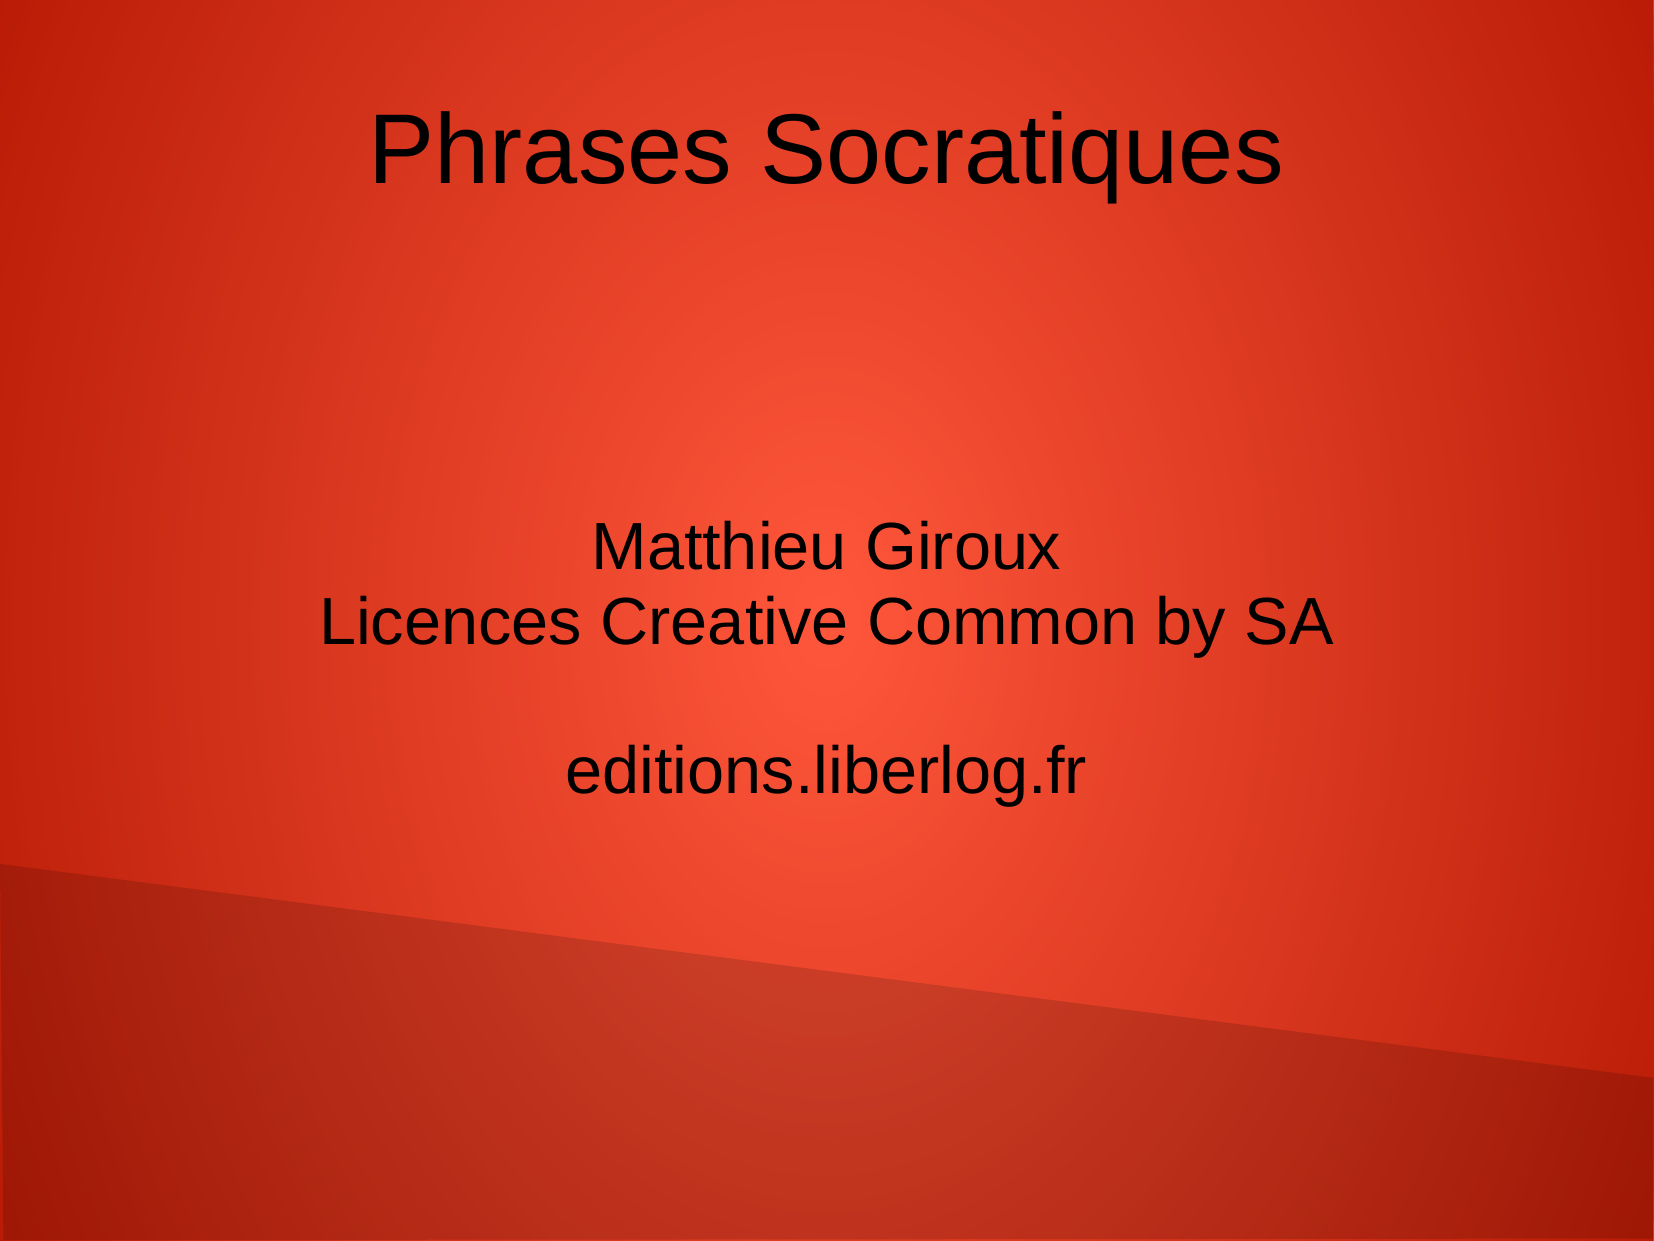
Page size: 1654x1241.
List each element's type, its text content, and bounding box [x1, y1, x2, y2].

subtitle Matthieu Giroux Licences Creative Common by SA editions.liberlog.fr [82, 299, 1571, 1019]
title Phrases Socratiques [82, 47, 1571, 252]
